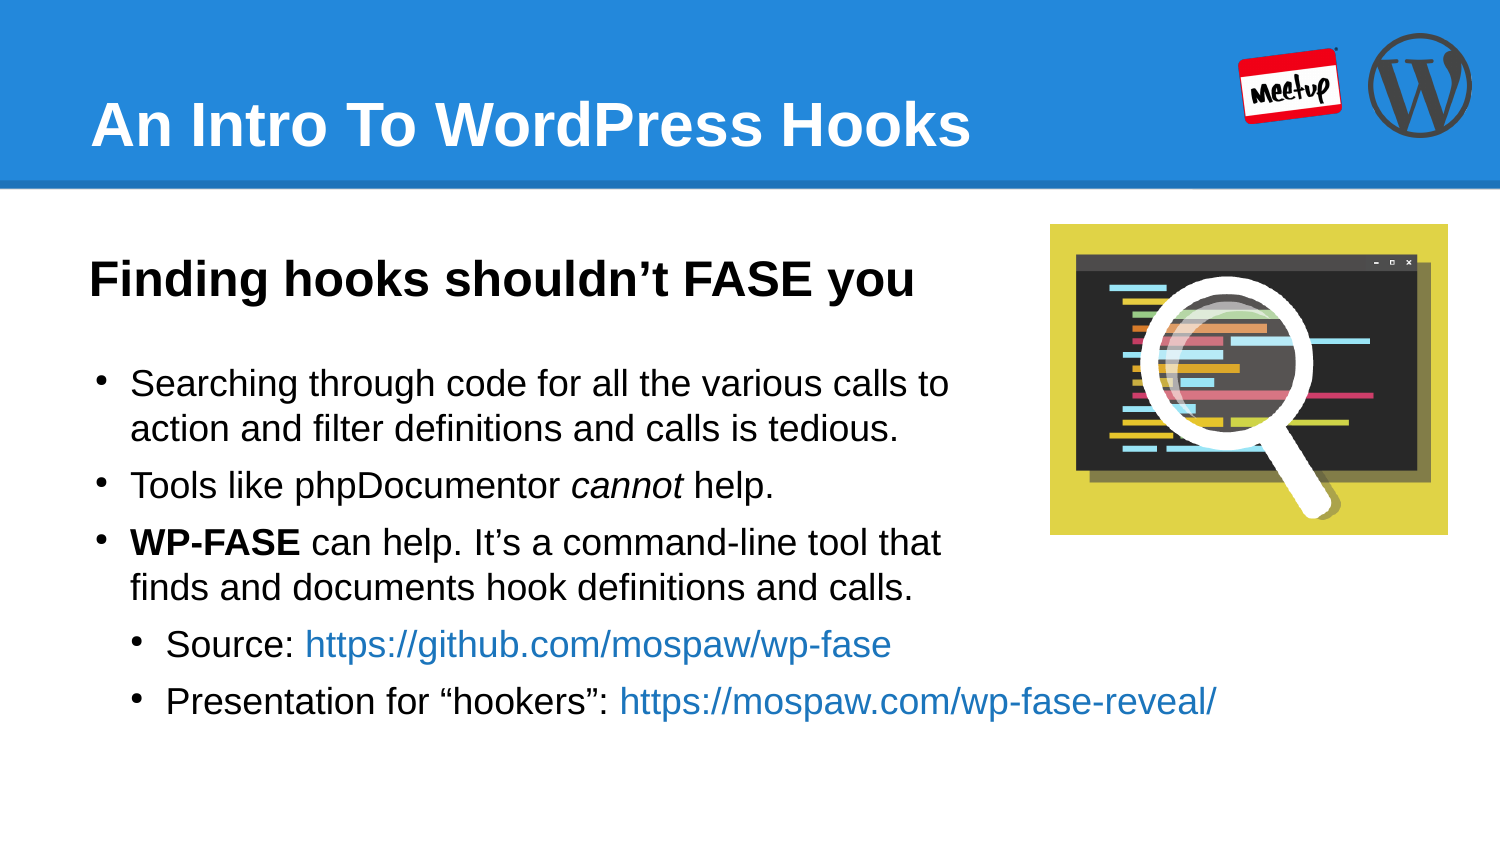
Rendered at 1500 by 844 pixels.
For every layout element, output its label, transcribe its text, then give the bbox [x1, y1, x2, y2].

title An Intro To WordPress Hooks [75, 33, 1425, 175]
text_box Searching through code for all the various calls to action and filter definitions and calls is tedious. Tools like phpDocumentor cannot help. WP-FASE can help. It’s a command-line tool that finds and documents hook definitions and calls. Source: https://github.com/mospaw/wp-fase Presentation for “hookers”: https://mospaw.com/wp-fase-reveal/ [79, 344, 1050, 535]
picture [1368, 33, 1472, 138]
picture [1050, 224, 1448, 535]
text_box Finding hooks shouldn’t FASE you [73, 231, 945, 422]
picture [1238, 47, 1342, 124]
